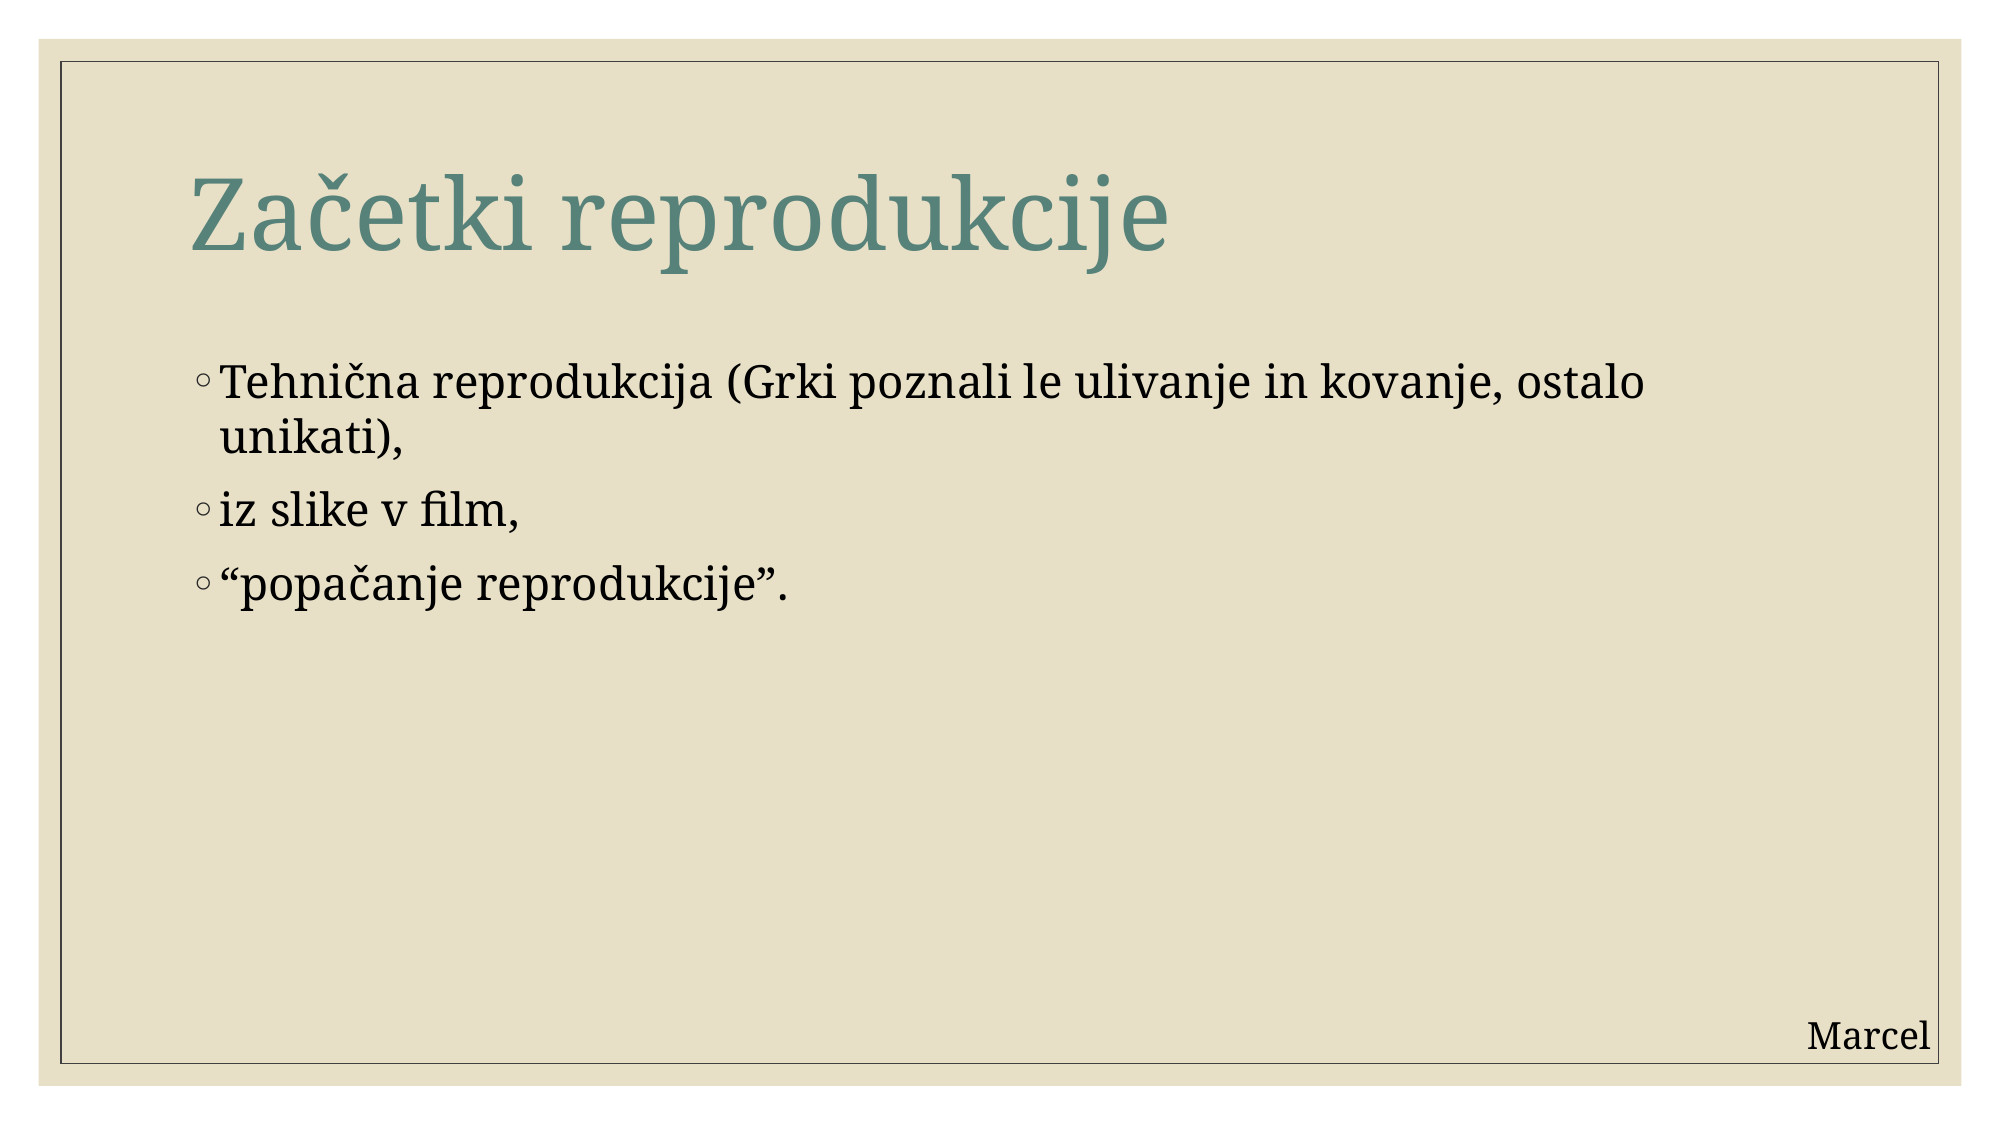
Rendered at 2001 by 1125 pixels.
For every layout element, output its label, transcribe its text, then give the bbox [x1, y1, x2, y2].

text_box Marcel [1792, 1004, 1946, 1065]
title Začetki reprodukcije [174, 105, 1825, 331]
list Tehnična reprodukcija (Grki poznali le ulivanje in kovanje, ostalo unikati), iz slike v film, “popačanje reprodukcije”. [174, 345, 1825, 990]
